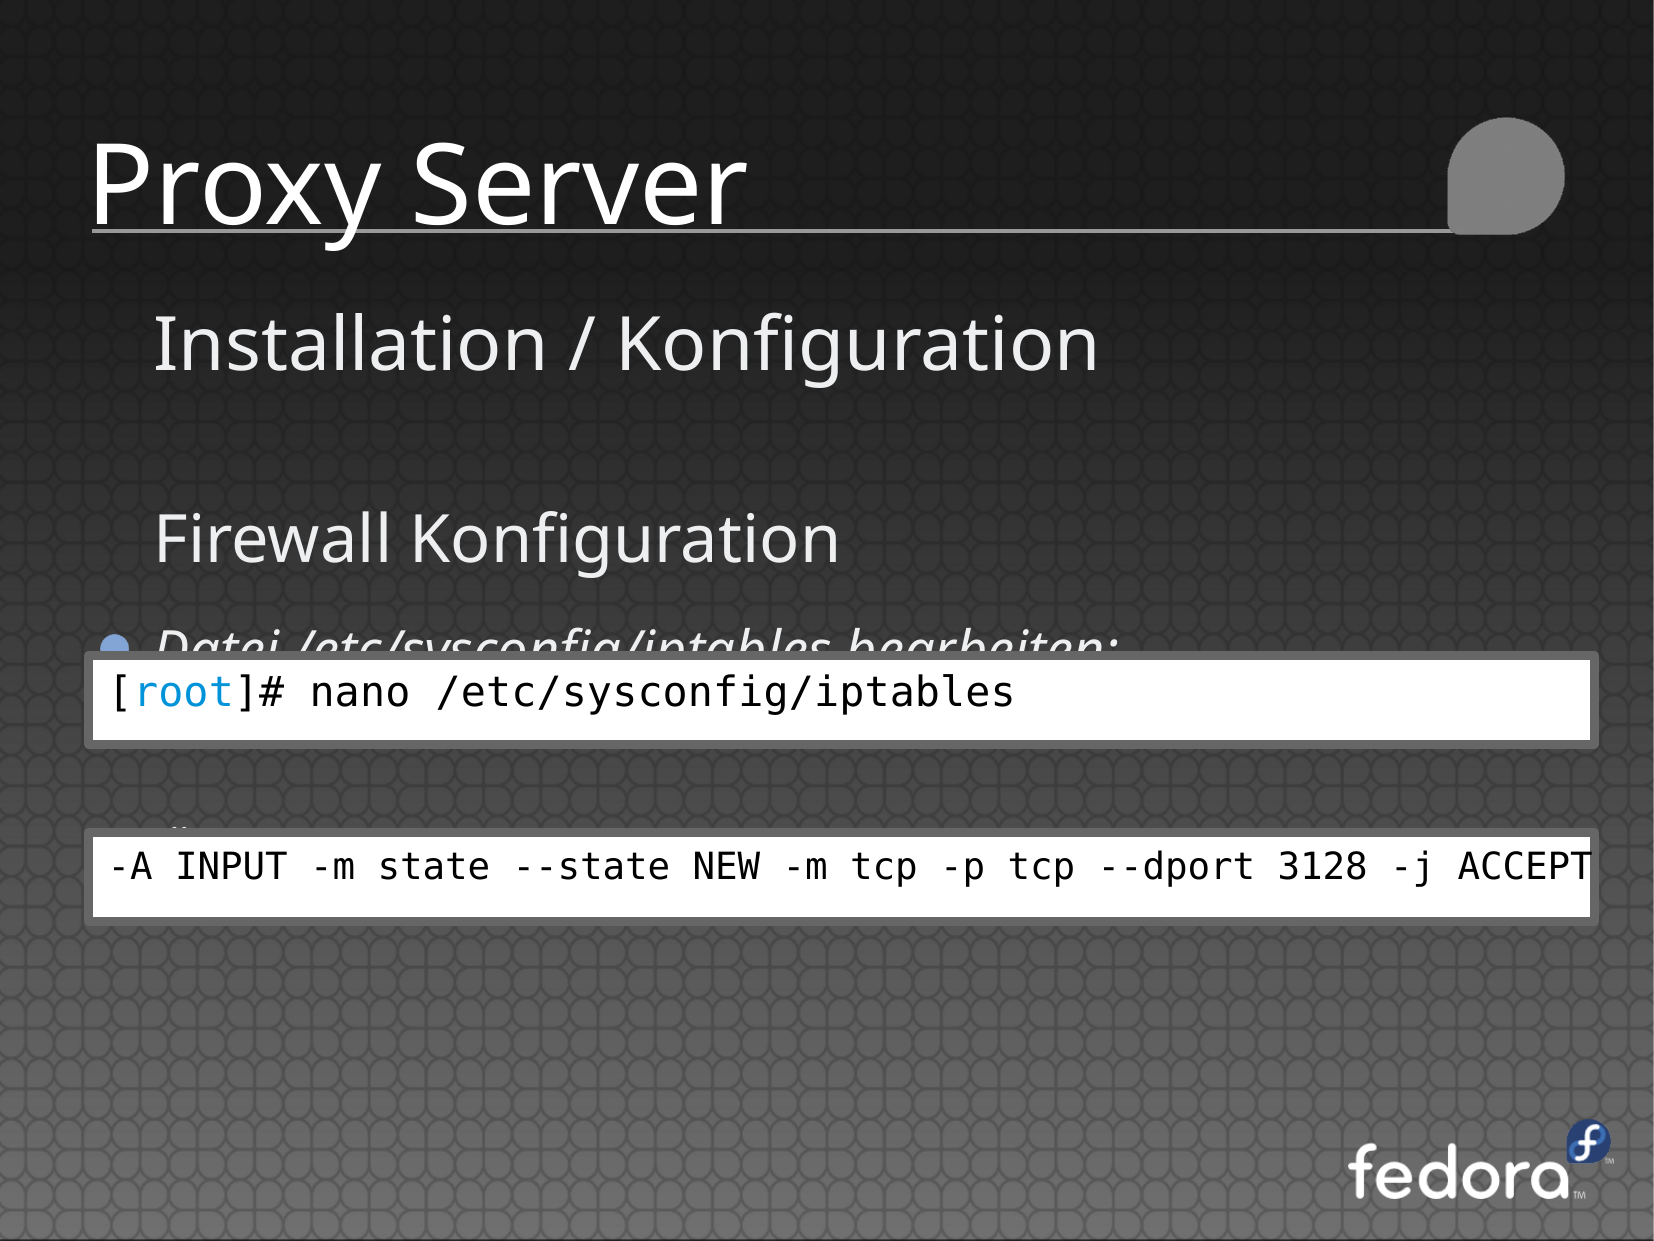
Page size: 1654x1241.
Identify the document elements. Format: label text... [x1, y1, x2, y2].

title Proxy Server [86, 112, 1576, 249]
picture [0, 0, 1654, 1241]
text_box [root]# nano /etc/sysconfig/iptables [88, 655, 1595, 745]
list Installation / Konfiguration Firewall Konfiguration Datei /etc/sysconfig/iptables bearbeiten: Öffnen des Ports # 3128: [82, 290, 1571, 1109]
text_box -A INPUT -m state --state NEW -m tcp -p tcp --dport 3128 -j ACCEPT [88, 832, 1595, 922]
